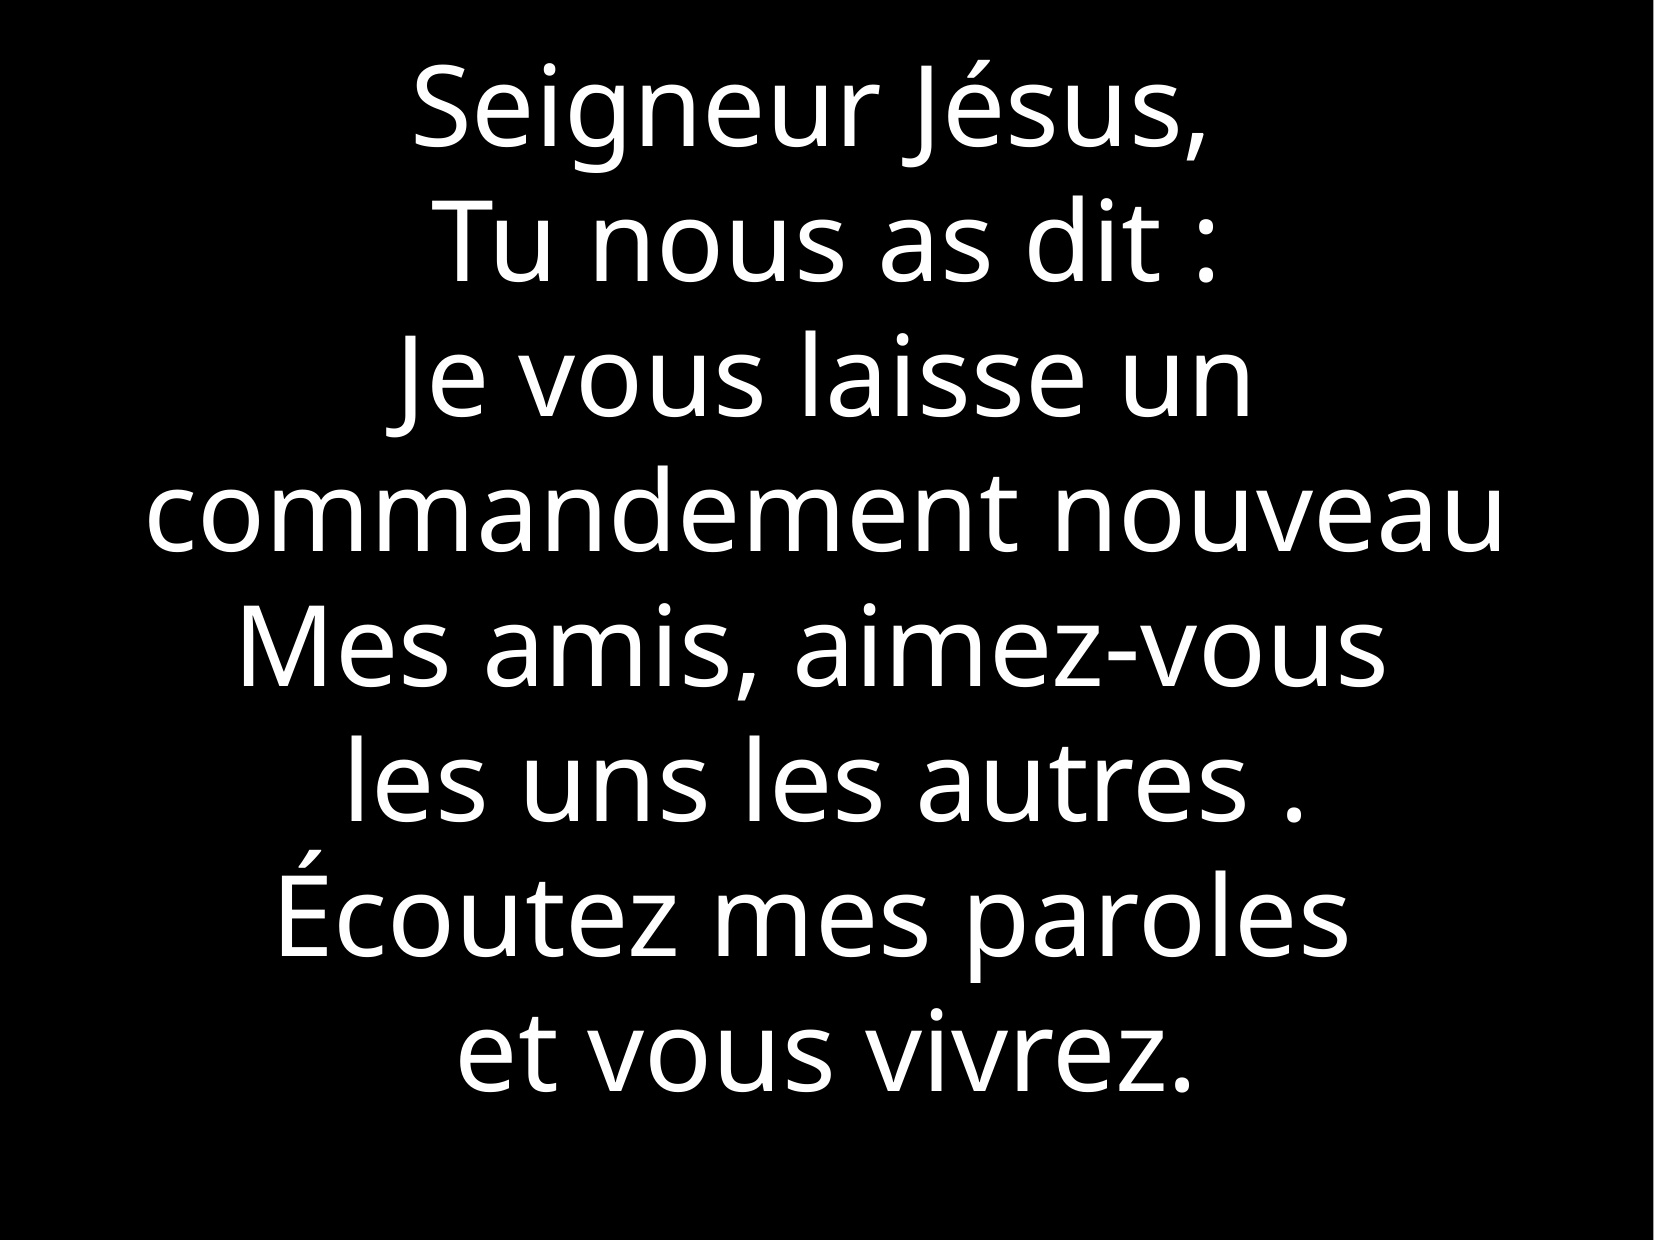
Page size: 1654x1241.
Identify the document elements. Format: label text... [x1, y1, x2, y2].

title Seigneur Jésus, Tu nous as dit : Je vous laisse un commandement nouveau Mes amis, aimez-vous les uns les autres . Écoutez mes paroles et vous vivrez. [45, 73, 1609, 1211]
